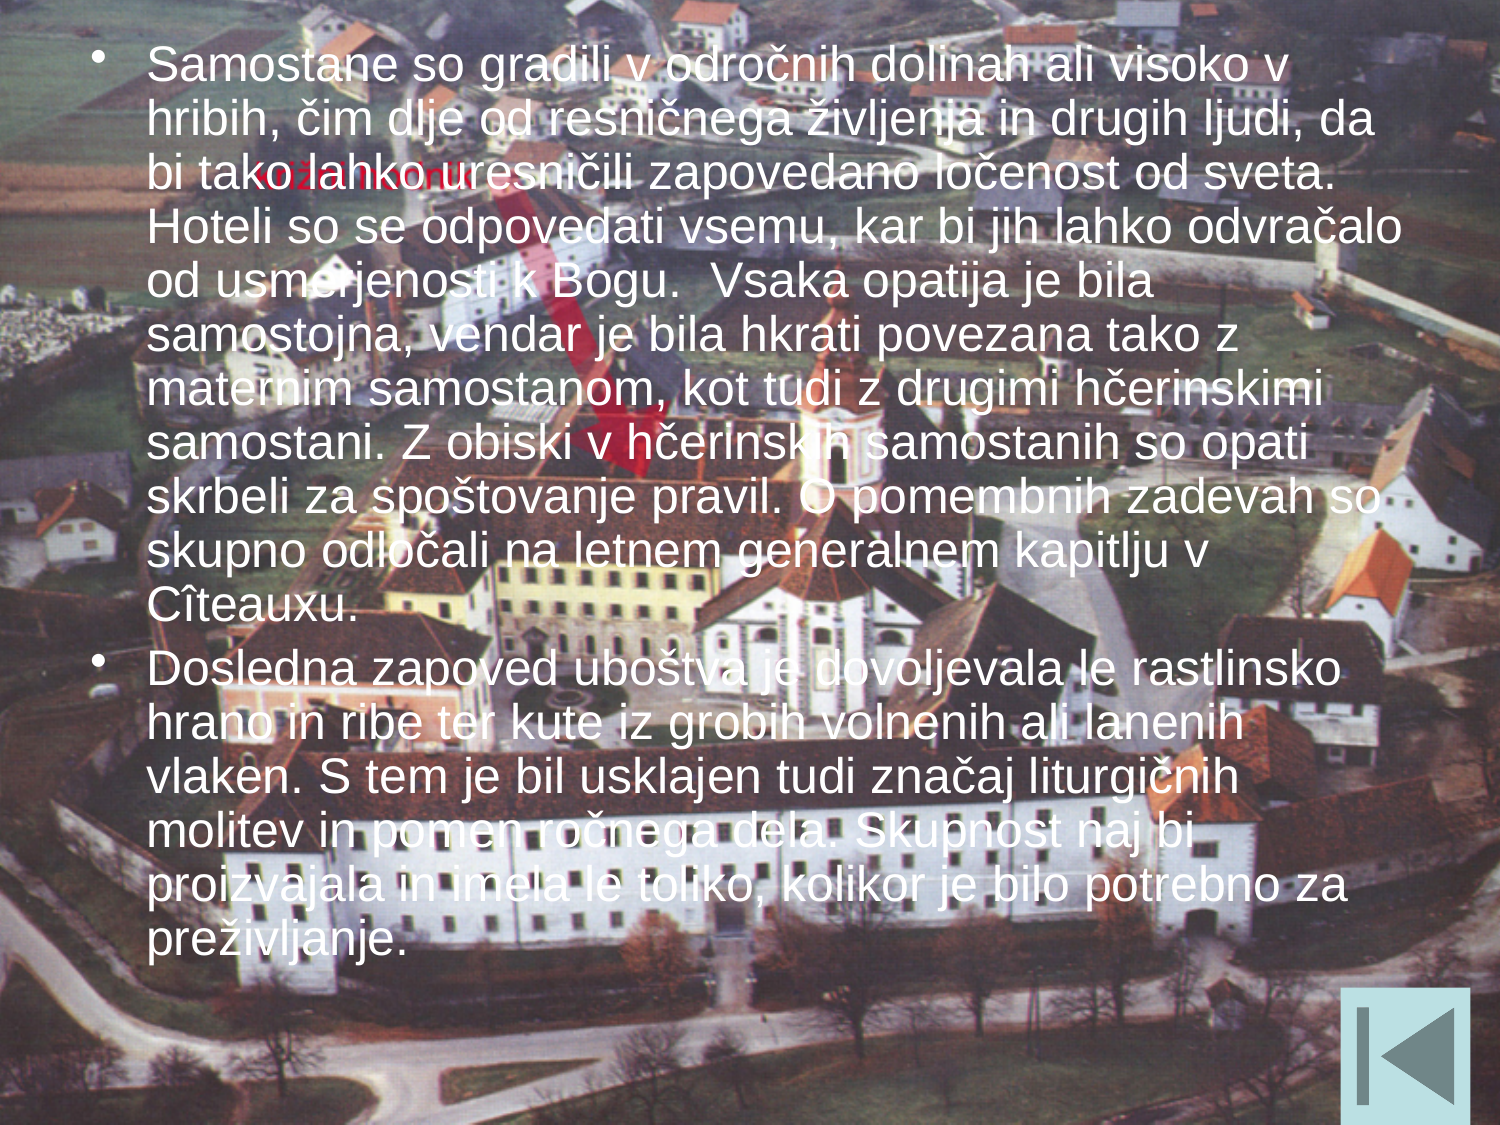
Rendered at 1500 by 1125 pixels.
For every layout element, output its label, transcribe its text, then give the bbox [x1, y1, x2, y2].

list Samostane so gradili v odročnih dolinah ali visoko v hribih, čim dlje od resničnega življenja in drugih ljudi, da bi tako lahko uresničili zapovedano ločenost od sveta. Hoteli so se odpovedati vsemu, kar bi jih lahko odvračalo od usmerjenosti k Bogu. Vsaka opatija je bila samostojna, vendar je bila hkrati povezana tako z maternim samostanom, kot tudi z drugimi hčerinskimi samostani. Z obiski v hčerinskih samostanih so opati skrbeli za spoštovanje pravil. O pomembnih zadevah so skupno odločali na letnem generalnem kapitlju v Cîteauxu. Dosledna zapoved uboštva je dovoljevala le rastlinsko hrano in ribe ter kute iz grobih volnenih ali lanenih vlaken. S tem je bil usklajen tudi značaj liturgičnih molitev in pomen ročnega dela. Skupnost naj bi proizvajala in imela le toliko, kolikor je bilo potrebno za preživljanje. [75, 31, 1425, 1071]
picture [0, 0, 1500, 1125]
text_box [1340, 987, 1471, 1125]
